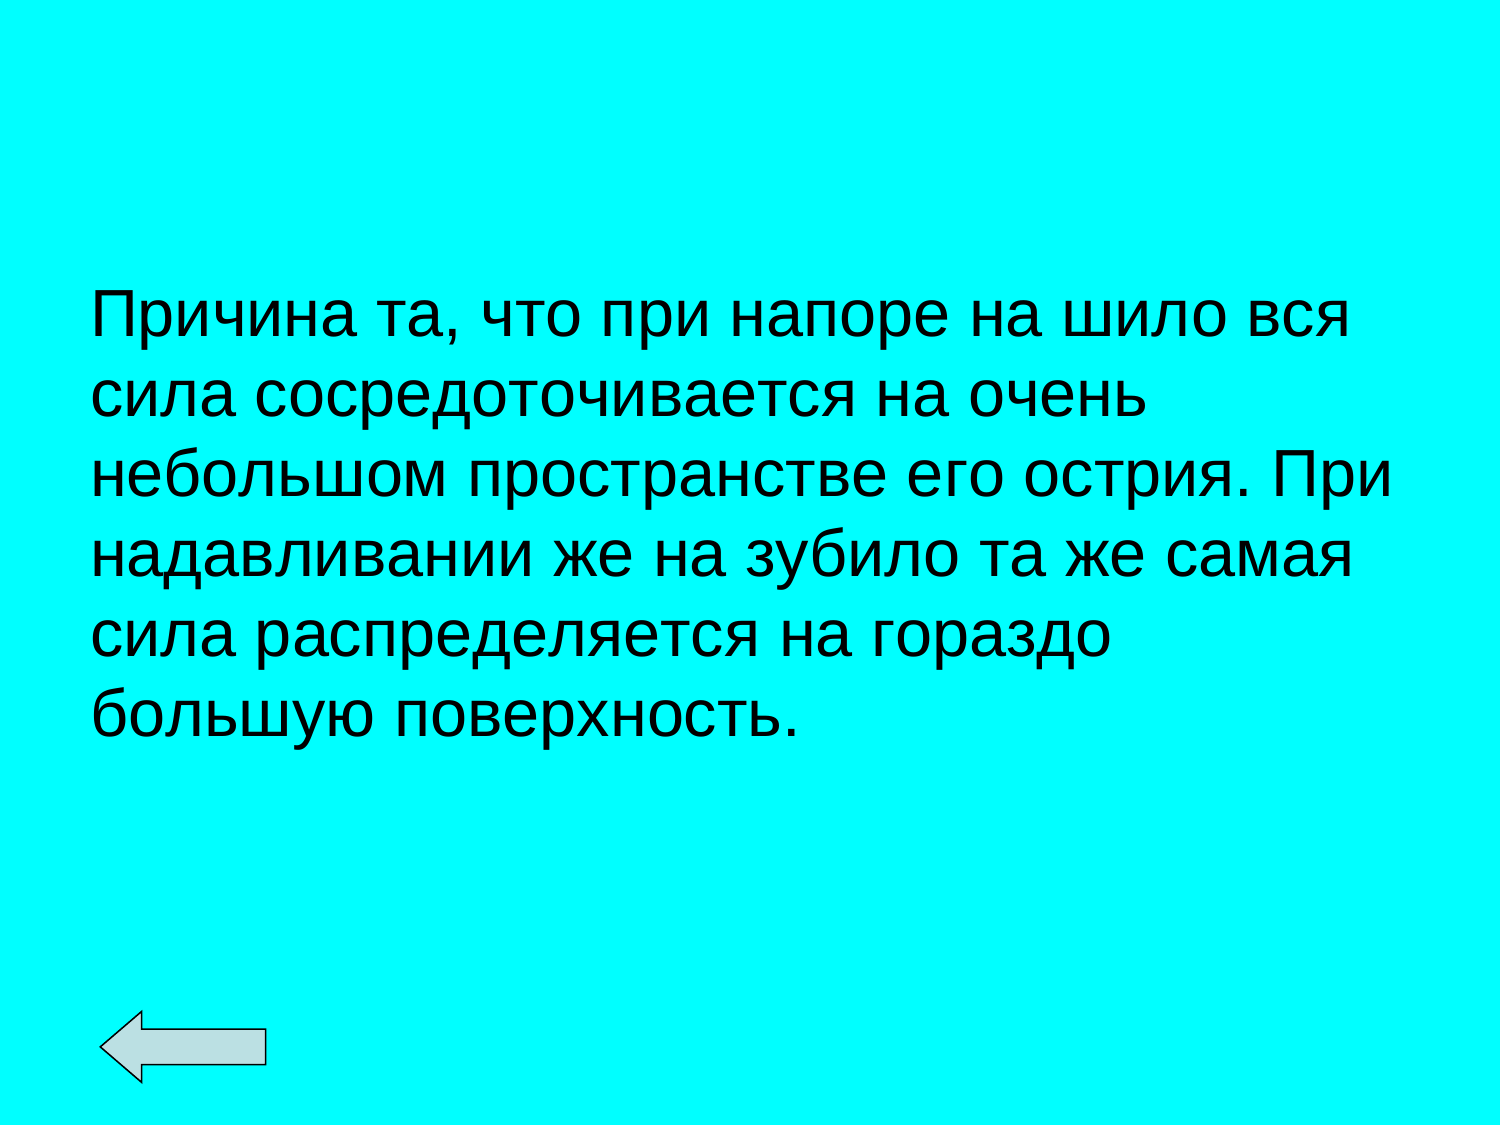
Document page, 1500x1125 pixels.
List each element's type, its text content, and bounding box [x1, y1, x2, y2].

list Причина та, что при напоре на шило вся сила сосредоточивается на очень небольшом пространстве его острия. При надавливании же на зубило та же самая сила распределяется на гораздо большую поверхность. [75, 262, 1426, 1005]
text_box [100, 1011, 266, 1083]
